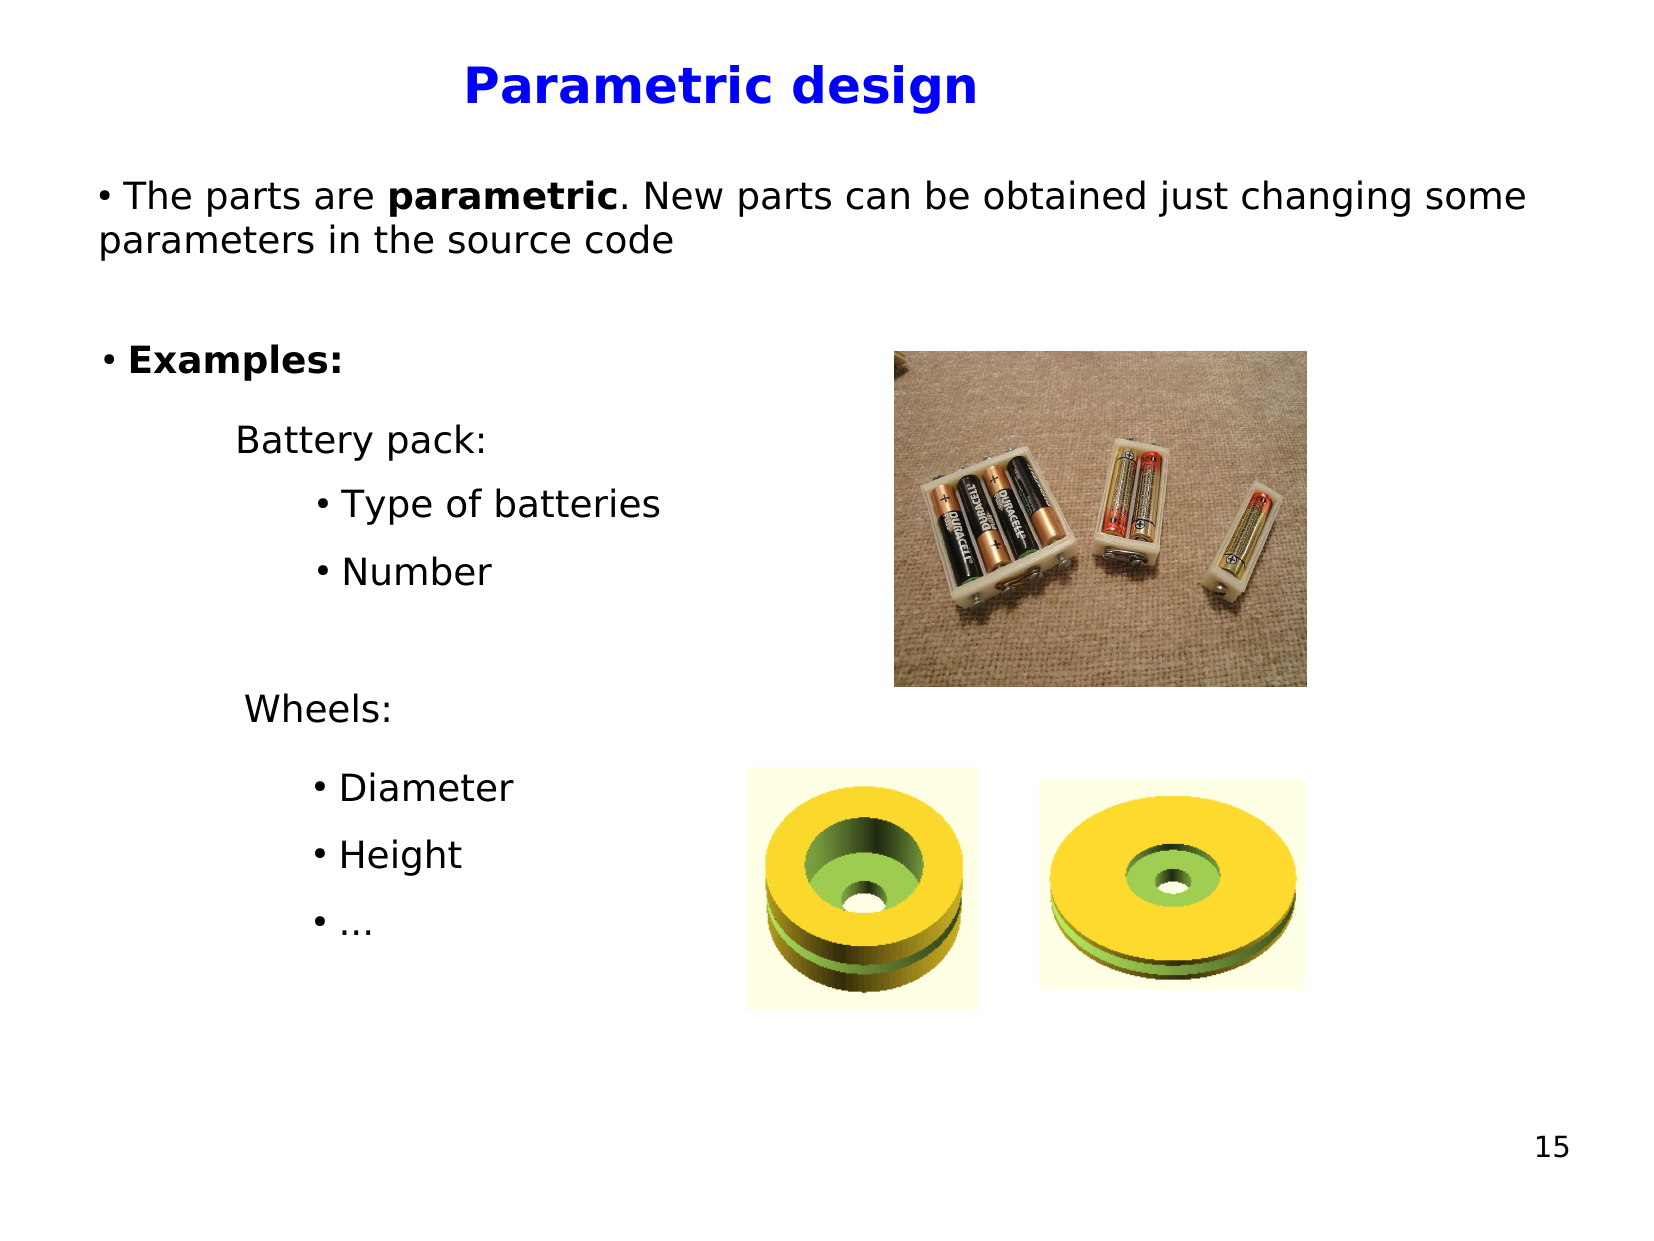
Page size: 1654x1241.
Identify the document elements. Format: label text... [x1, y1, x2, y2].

text_box Battery pack: [207, 410, 514, 470]
picture [1039, 779, 1305, 990]
picture [746, 767, 979, 1010]
text_box Wheels: [216, 680, 522, 740]
text_box Examples: [87, 331, 381, 390]
text_box Type of batteries Number [301, 475, 708, 602]
picture [894, 351, 1307, 687]
text_box Parametric design [448, 49, 1051, 123]
text_box Diameter Height ... [298, 758, 705, 952]
text_box The parts are parametric. New parts can be obtained just changing some parameters in the source code [83, 167, 1550, 298]
